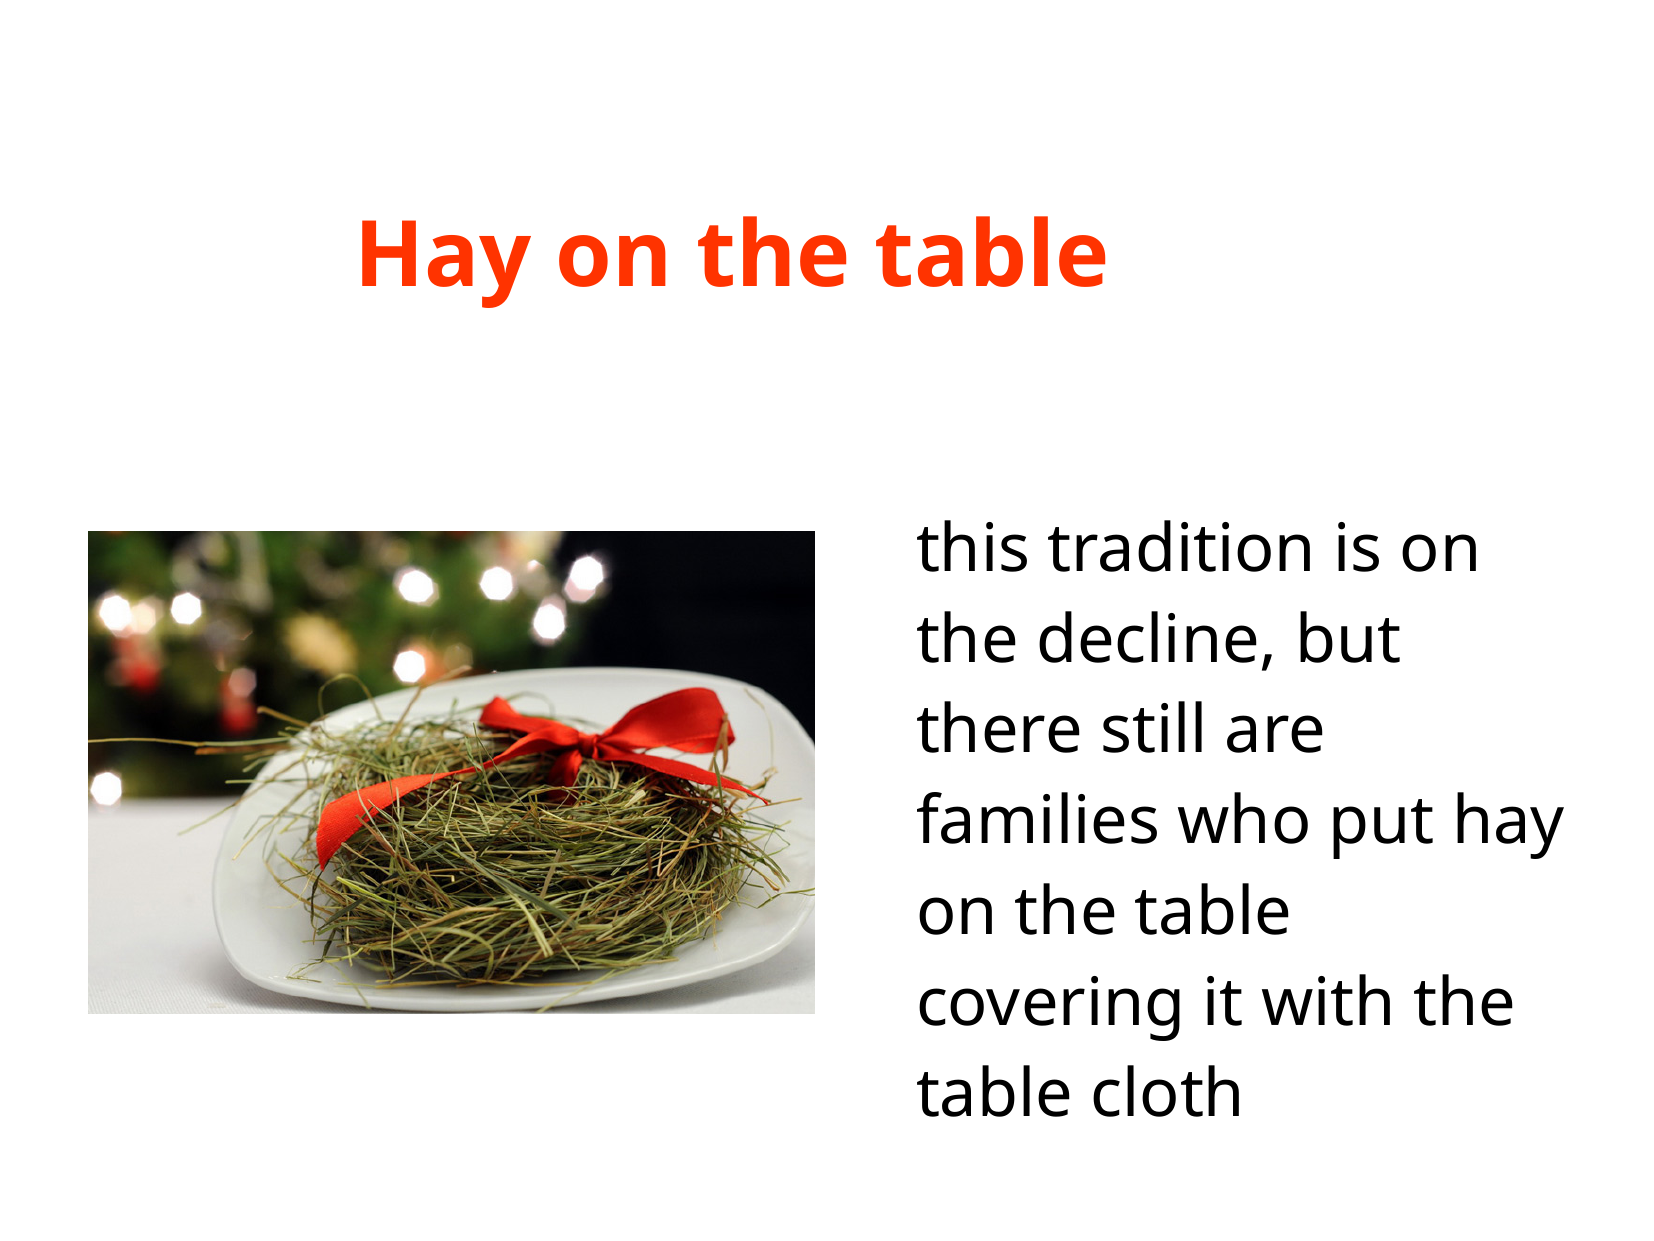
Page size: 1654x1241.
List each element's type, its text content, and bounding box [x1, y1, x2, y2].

picture [88, 531, 815, 1014]
list Hay on the table [283, 188, 1572, 372]
list this tradition is on the decline, but there still are families who put hay on the table covering it with the table cloth [845, 500, 1572, 1044]
